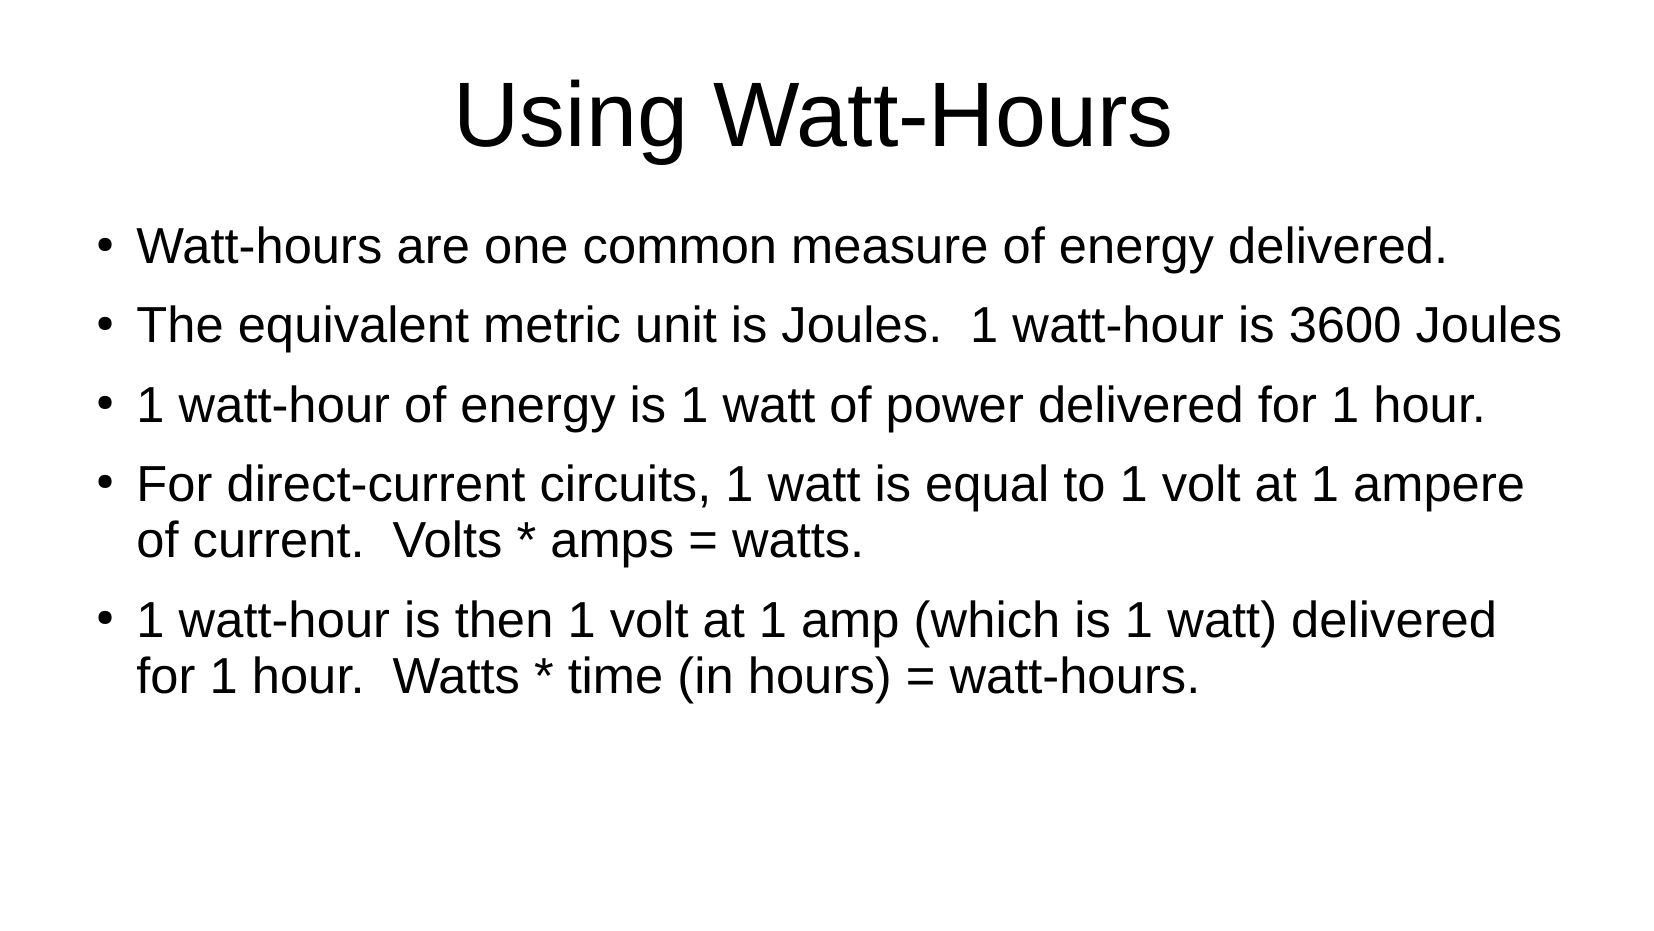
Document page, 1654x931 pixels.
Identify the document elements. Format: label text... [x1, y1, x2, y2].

title Using Watt-Hours [82, 37, 1571, 193]
list Watt-hours are one common measure of energy delivered. The equivalent metric unit is Joules. 1 watt-hour is 3600 Joules 1 watt-hour of energy is 1 watt of power delivered for 1 hour. For direct-current circuits, 1 watt is equal to 1 volt at 1 ampere of current. Volts * amps = watts. 1 watt-hour is then 1 volt at 1 amp (which is 1 watt) delivered for 1 hour. Watts * time (in hours) = watt-hours. [82, 217, 1571, 758]
